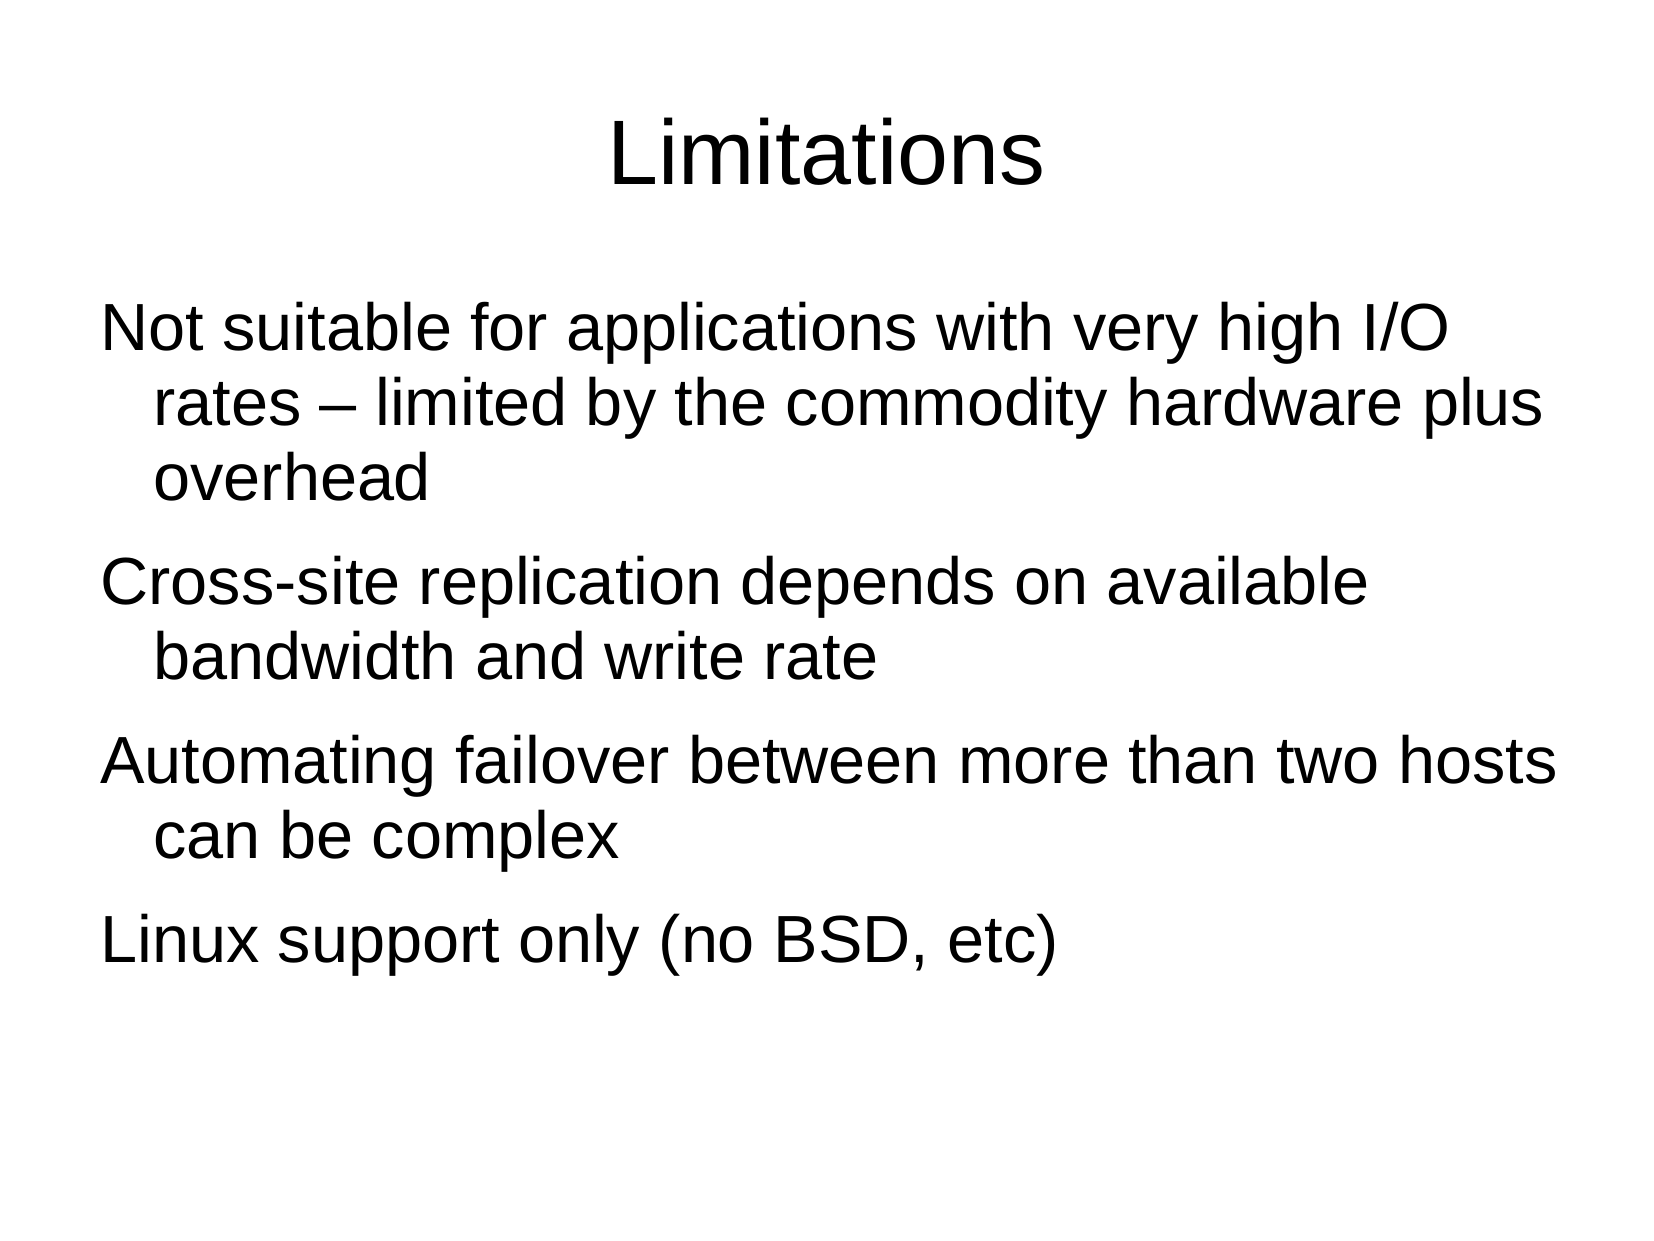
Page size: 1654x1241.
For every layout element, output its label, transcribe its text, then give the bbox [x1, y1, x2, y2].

list Not suitable for applications with very high I/O rates – limited by the commodity hardware plus overhead Cross-site replication depends on available bandwidth and write rate Automating failover between more than two hosts can be complex Linux support only (no BSD, etc) [82, 290, 1571, 1094]
title Limitations [82, 56, 1571, 250]
